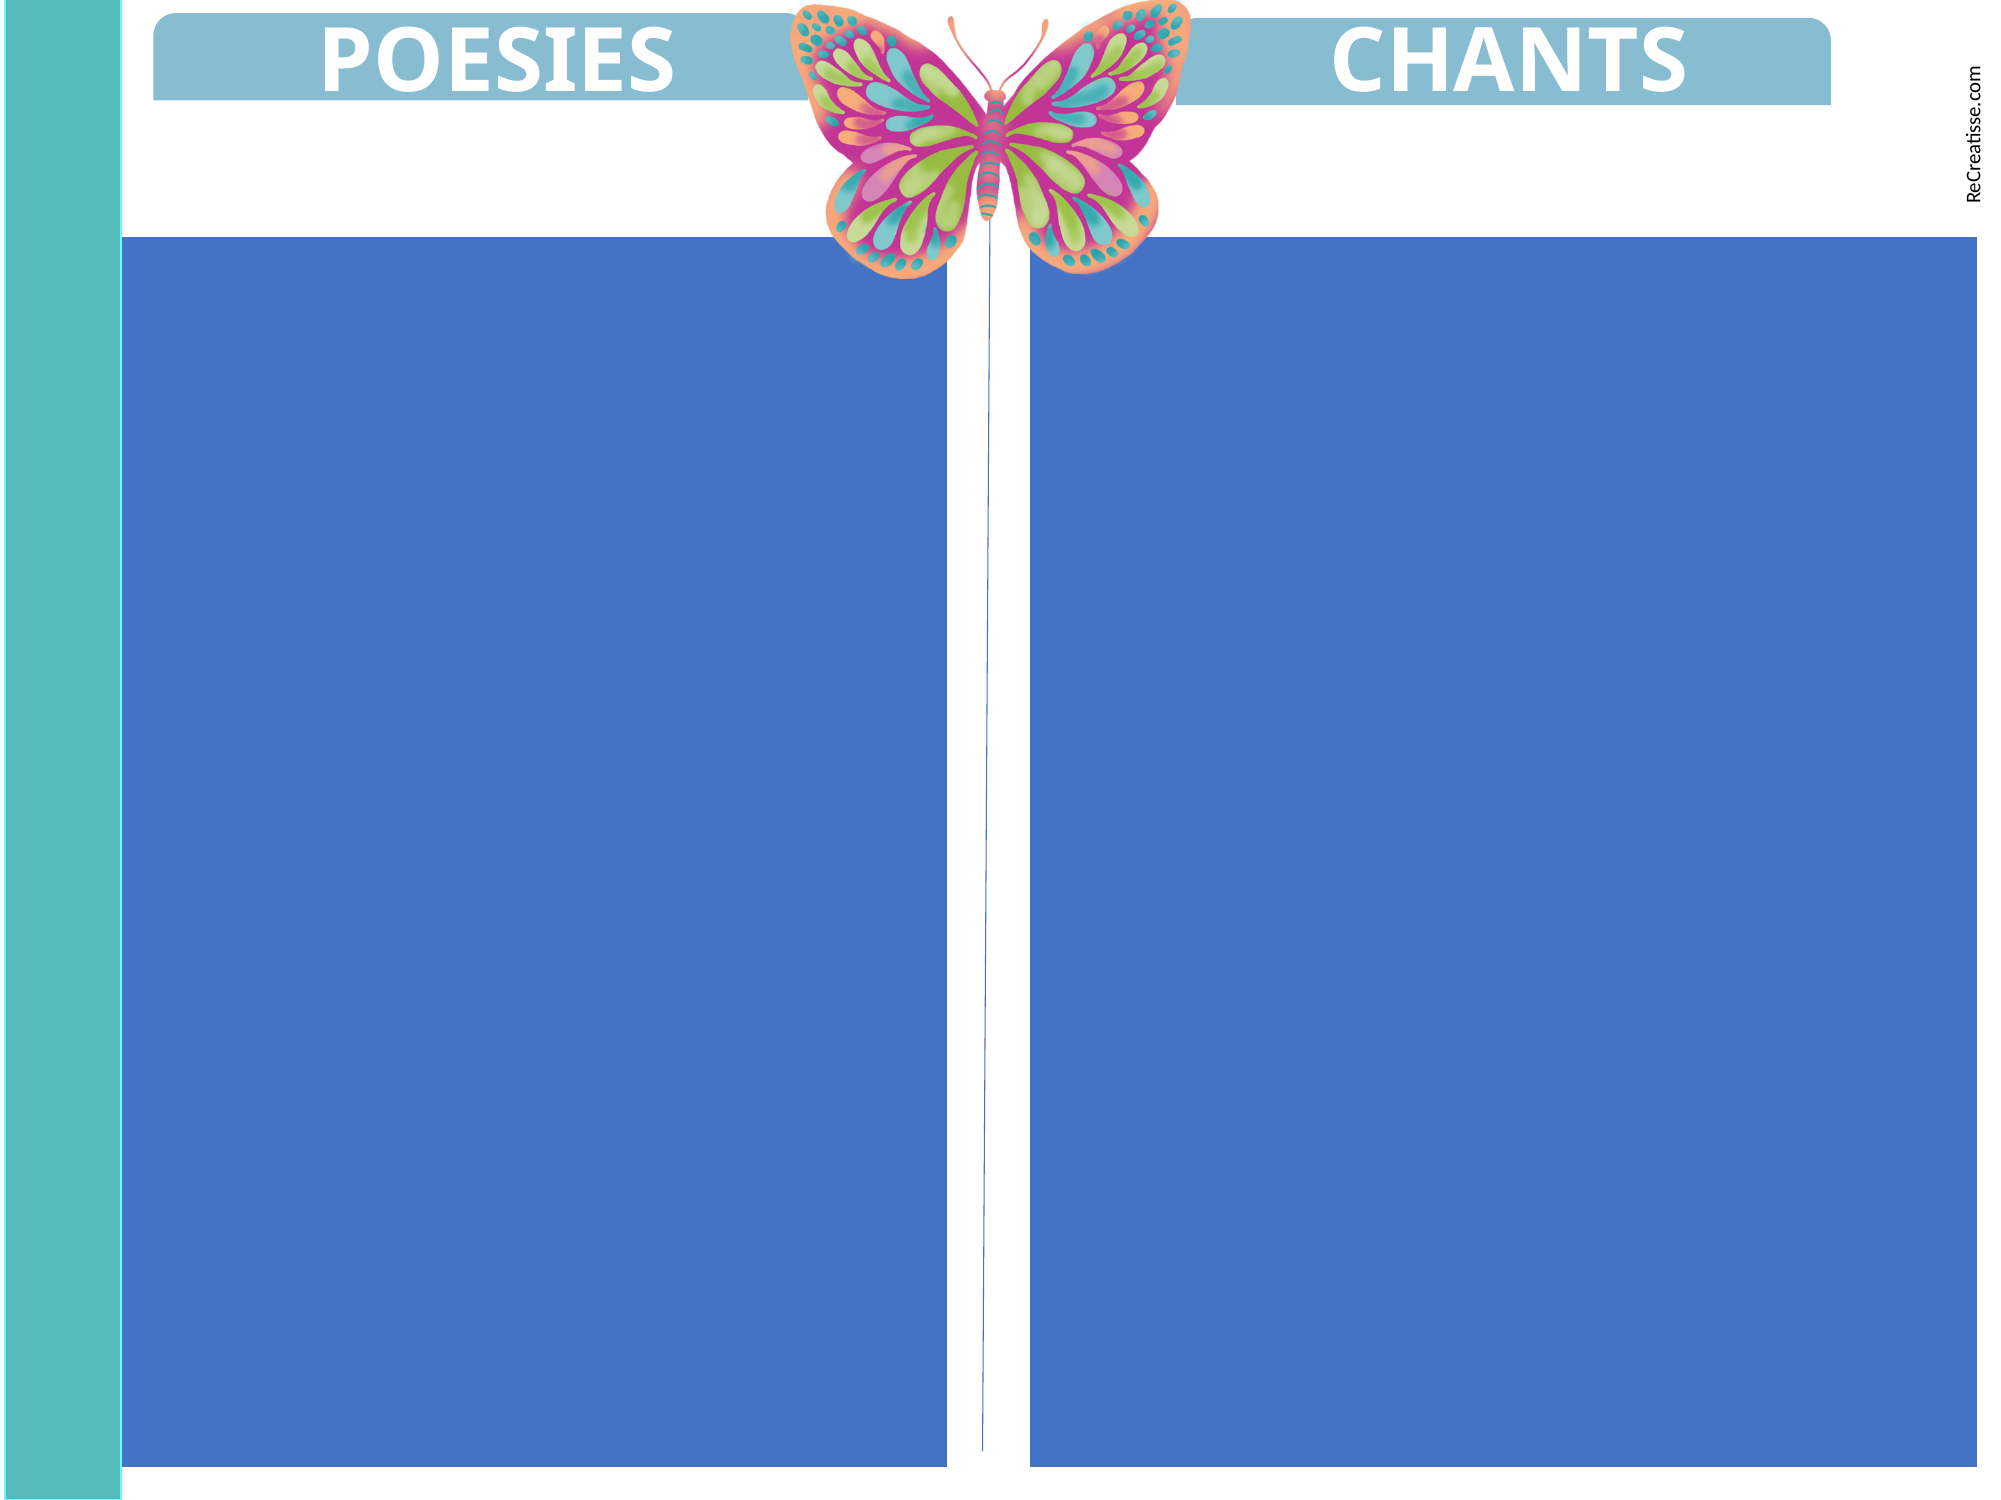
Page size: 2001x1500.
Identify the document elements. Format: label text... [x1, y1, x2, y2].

text_box [1191, 17, 1314, 106]
table_cell [1030, 1159, 1977, 1262]
table_cell [121, 647, 947, 749]
table_cell [121, 442, 947, 544]
table_cell [1030, 339, 1977, 442]
table_cell [1030, 1262, 1977, 1364]
text_box [153, 13, 303, 101]
table_cell [1030, 647, 1977, 749]
text_box [1703, 17, 1831, 106]
table_cell [121, 852, 947, 954]
table_cell [1030, 749, 1977, 852]
table_header [1030, 237, 1977, 339]
table_cell [1030, 1364, 1977, 1467]
table_cell [121, 1262, 947, 1364]
text_box POESIES [303, 0, 692, 117]
text_box CHANTS [1314, 0, 1703, 117]
table_cell [1030, 852, 1977, 954]
table_cell [121, 339, 947, 442]
table_cell [1030, 954, 1977, 1057]
table_cell [121, 1159, 947, 1262]
table_cell [1030, 544, 1977, 647]
table_cell [1030, 1057, 1977, 1159]
table_cell [121, 544, 947, 647]
table_cell [121, 749, 947, 852]
table_cell [121, 1364, 947, 1467]
text_box [5, 0, 121, 1500]
text_box ReCreatisse.com [1952, 50, 1992, 219]
table_header [121, 237, 947, 339]
picture [790, 0, 1191, 279]
table_cell [121, 954, 947, 1057]
text_box [692, 13, 790, 101]
table_cell [121, 1057, 947, 1159]
table_cell [1030, 442, 1977, 544]
